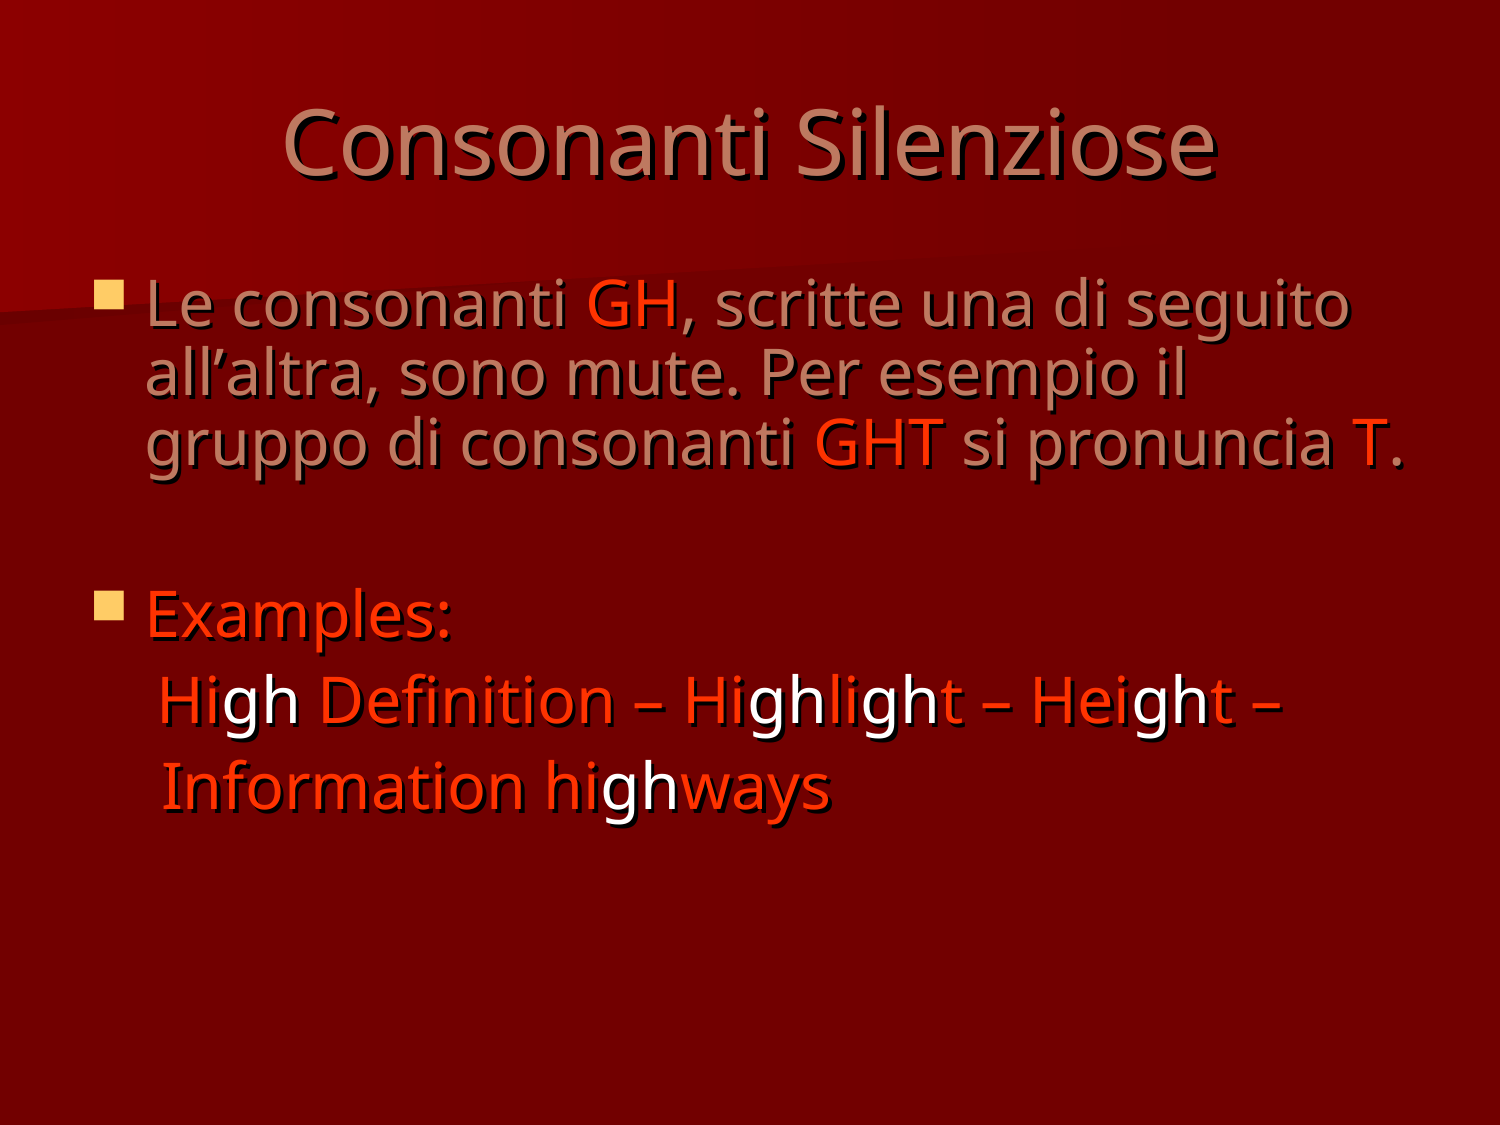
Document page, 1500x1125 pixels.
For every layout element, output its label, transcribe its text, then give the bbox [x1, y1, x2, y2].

list Le consonanti GH, scritte una di seguito all’altra, sono mute. Per esempio il gruppo di consonanti GHT si pronuncia T. Examples: High Definition – Highlight – Height – Information highways [75, 262, 1426, 1000]
title Consonanti Silenziose [75, 45, 1426, 233]
